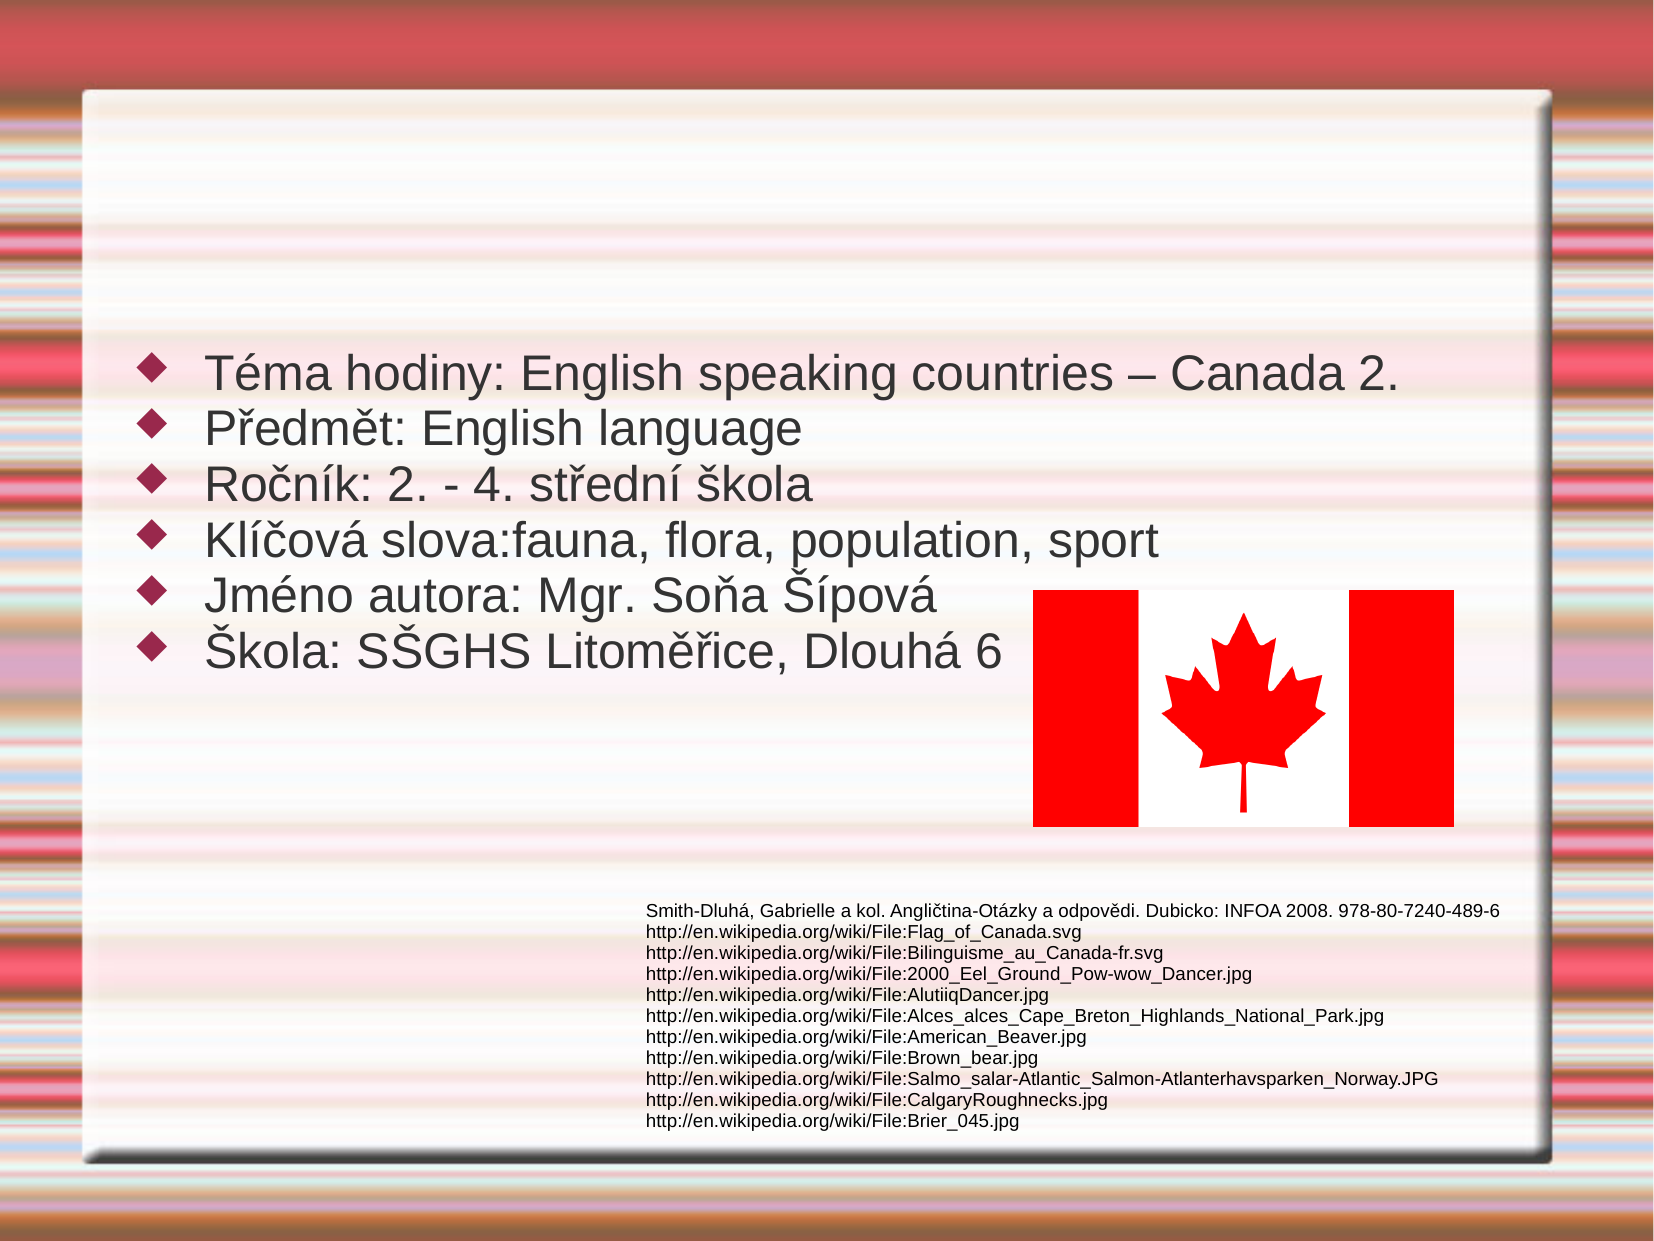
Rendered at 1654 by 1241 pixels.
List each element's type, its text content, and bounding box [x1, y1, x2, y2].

picture [0, 0, 1654, 1241]
picture [1033, 590, 1454, 827]
text_box Smith-Dluhá, Gabrielle a kol. Angličtina-Otázky a odpovědi. Dubicko: INFOA 2008. 978-80-7240-489-6 http://en.wikipedia.org/wiki/File:Flag_of_Canada.svg http://en.wikipedia.org/wiki/File:Bilinguisme_au_Canada-fr.svg http://en.wikipedia.org/wiki/File:2000_Eel_Ground_Pow-wow_Dancer.jpg http://en.wikipedia.org/wiki/File:AlutiiqDancer.jpg http://en.wikipedia.org/wiki/File:Alces_alces_Cape_Breton_Highlands_National_Park.jpg http://en.wikipedia.org/wiki/File:American_Beaver.jpg http://en.wikipedia.org/wiki/File:Brown_bear.jpg http://en.wikipedia.org/wiki/File:Salmo_salar-Atlantic_Salmon-Atlanterhavsparken_Norway.JPG http://en.wikipedia.org/wiki/File:CalgaryRoughnecks.jpg http://en.wikipedia.org/wiki/File:Brier_045.jpg [631, 871, 1536, 1241]
list Téma hodiny: English speaking countries – Canada 2. Předmět: English language Ročník: 2. - 4. střední škola Klíčová slova:fauna, flora, population, sport Jméno autora: Mgr. Soňa Šípová Škola: SŠGHS Litoměřice, Dlouhá 6 [121, 344, 1534, 1127]
